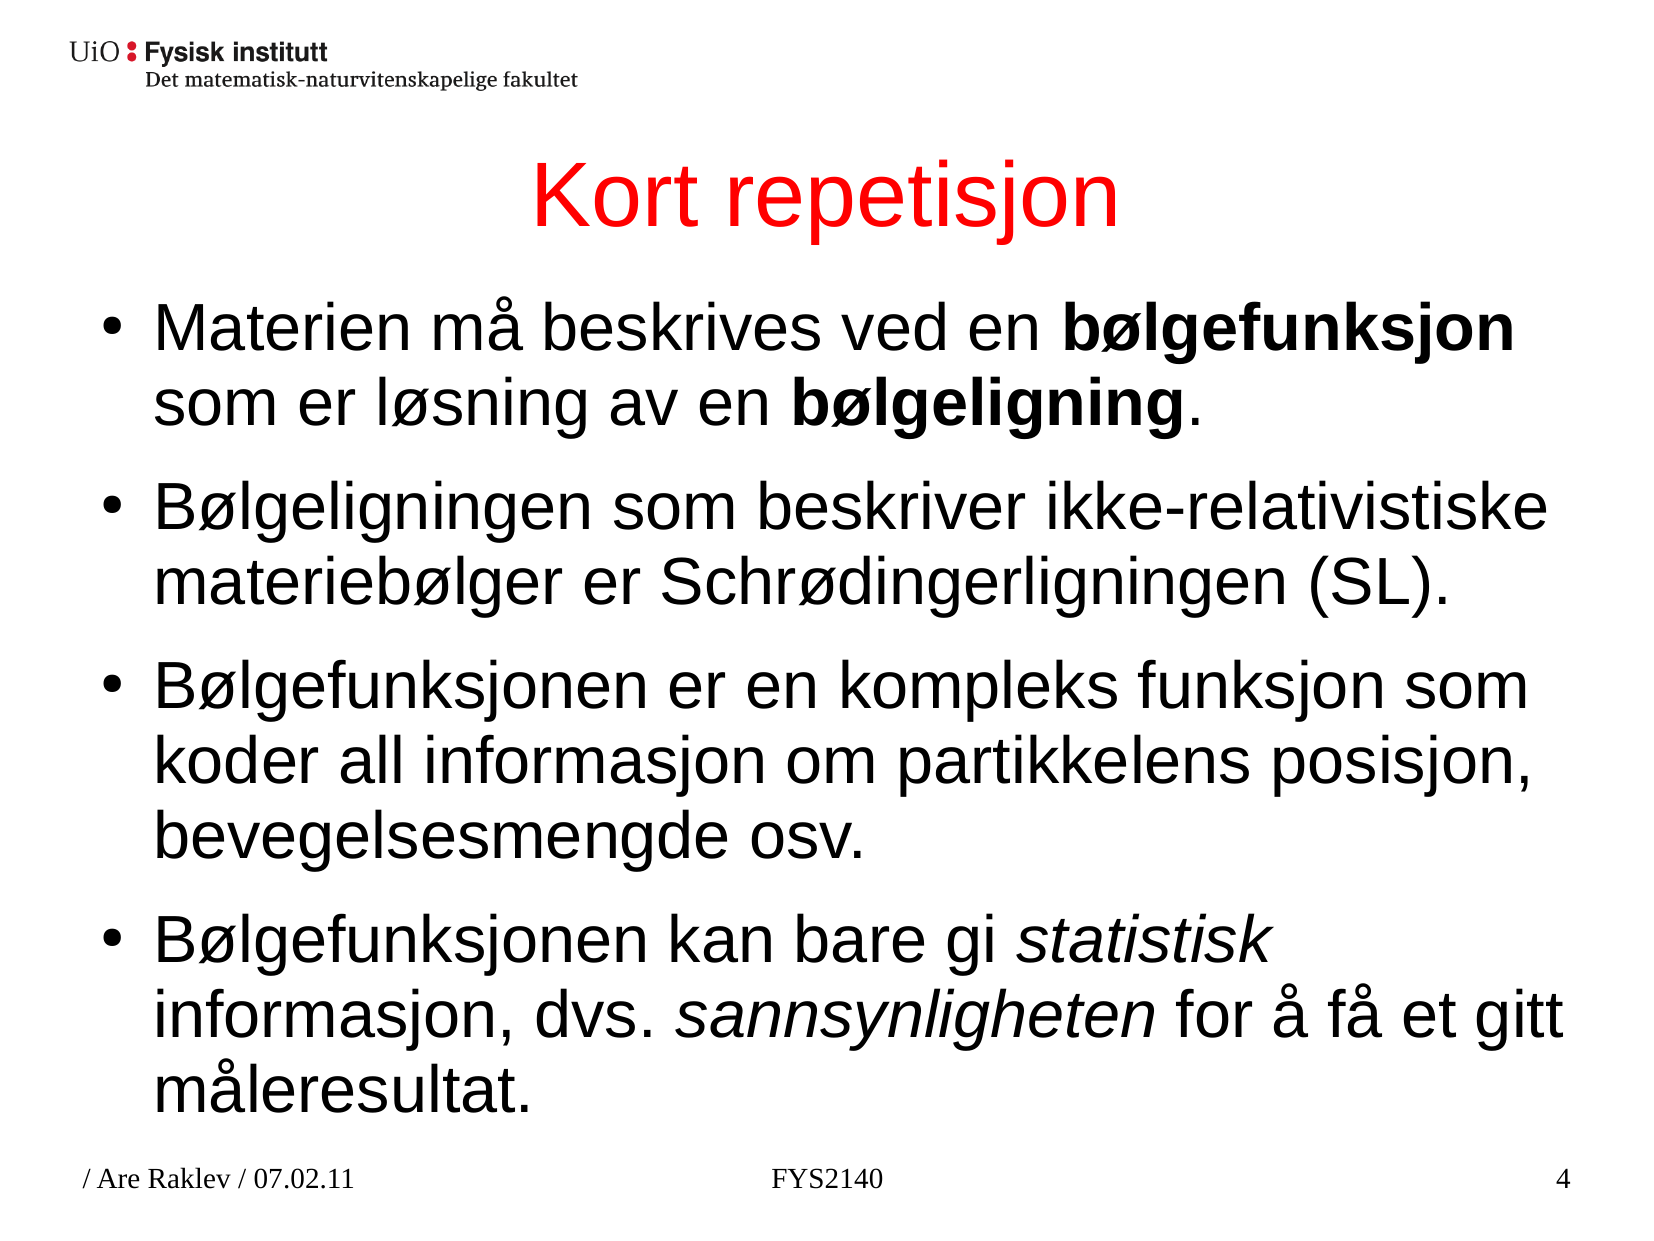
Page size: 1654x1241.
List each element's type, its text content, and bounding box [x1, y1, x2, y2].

list Materien må beskrives ved en bølgefunksjon som er løsning av en bølgeligning. Bølgeligningen som beskriver ikke-relativistiske materiebølger er Schrødingerligningen (SL). Bølgefunksjonen er en kompleks funksjon som koder all informasjon om partikkelens posisjon, bevegelsesmengde osv. Bølgefunksjonen kan bare gi statistisk informasjon, dvs. sannsynligheten for å få et gitt måleresultat. [82, 290, 1613, 1125]
title Kort repetisjon [82, 90, 1571, 290]
picture [68, 37, 581, 93]
